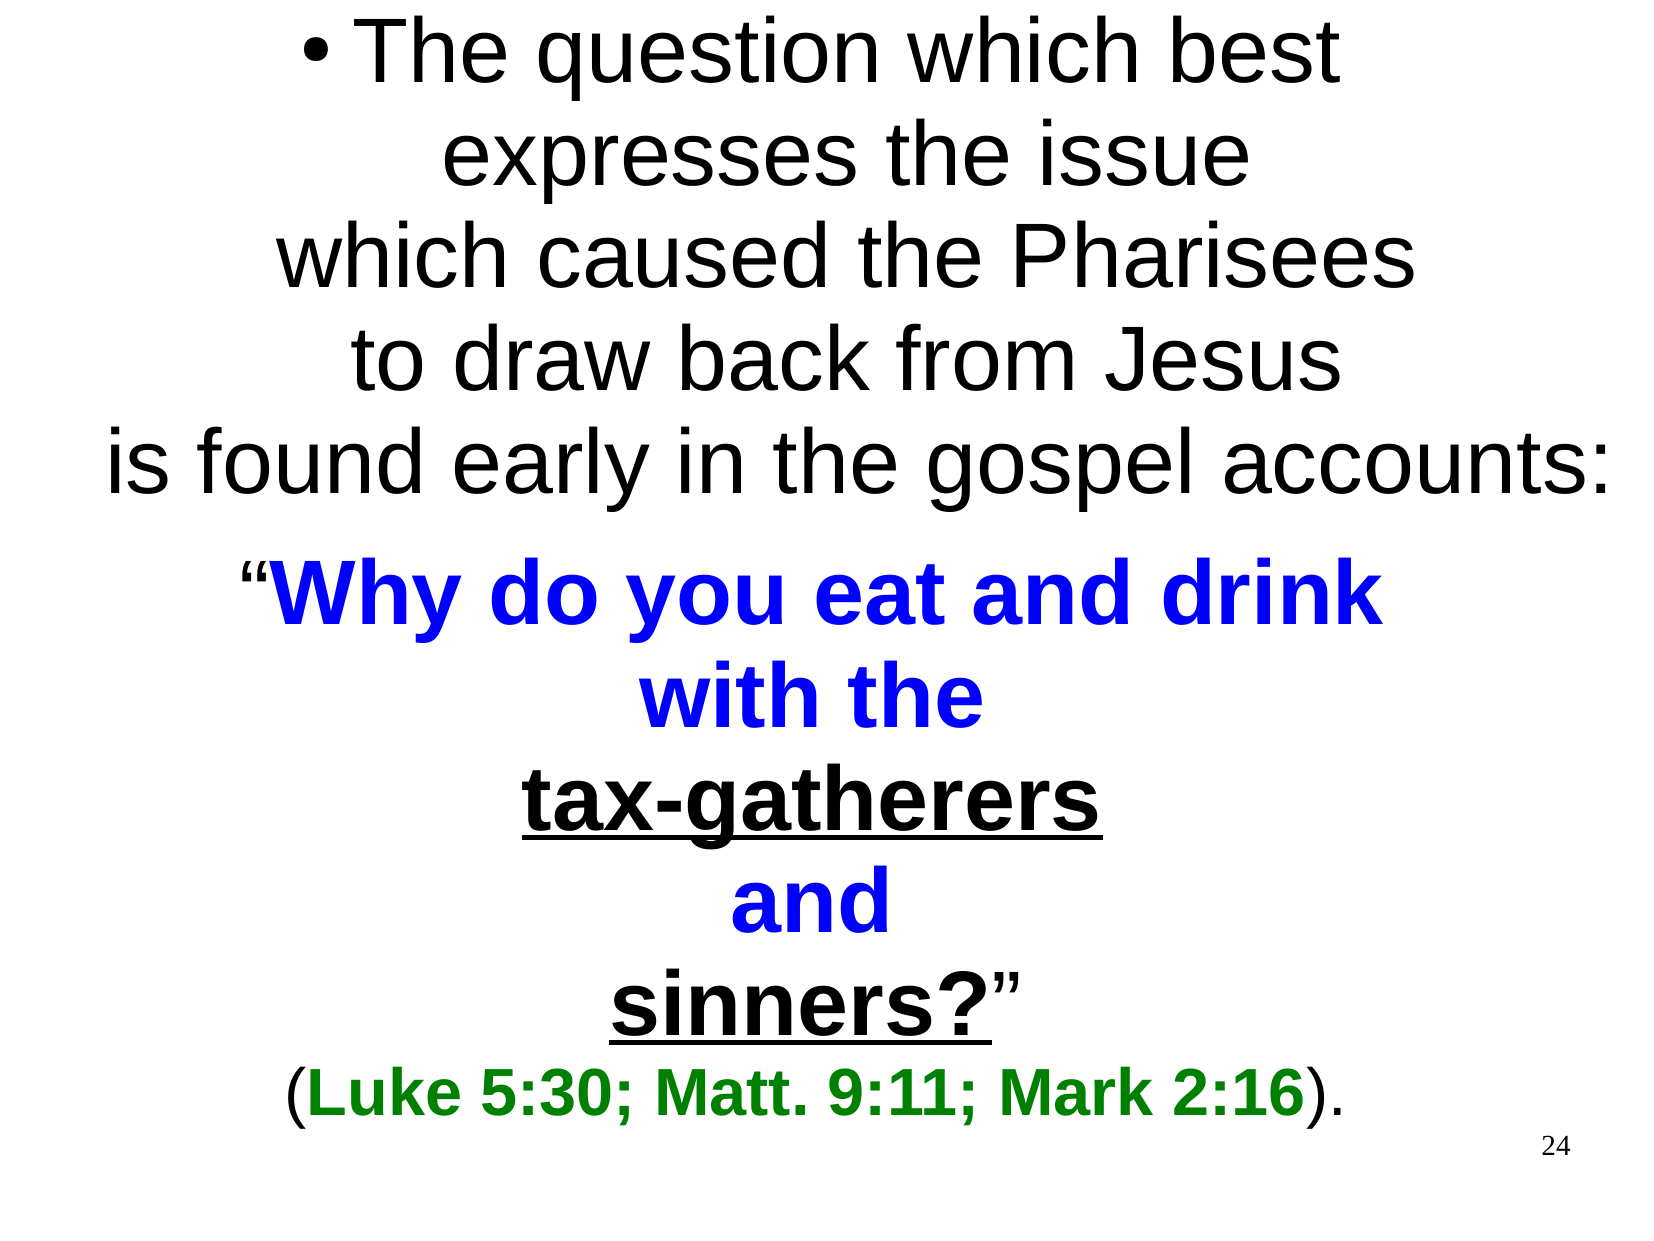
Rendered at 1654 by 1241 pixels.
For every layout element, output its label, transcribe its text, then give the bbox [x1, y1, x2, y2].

list The question which best expresses the issue which caused the Pharisees to draw back from Jesus is found early in the gospel accounts: “Why do you eat and drink with the tax-gatherers and sinners?” (Luke 5:30; Matt. 9:11; Mark 2:16). [0, 0, 1651, 1238]
